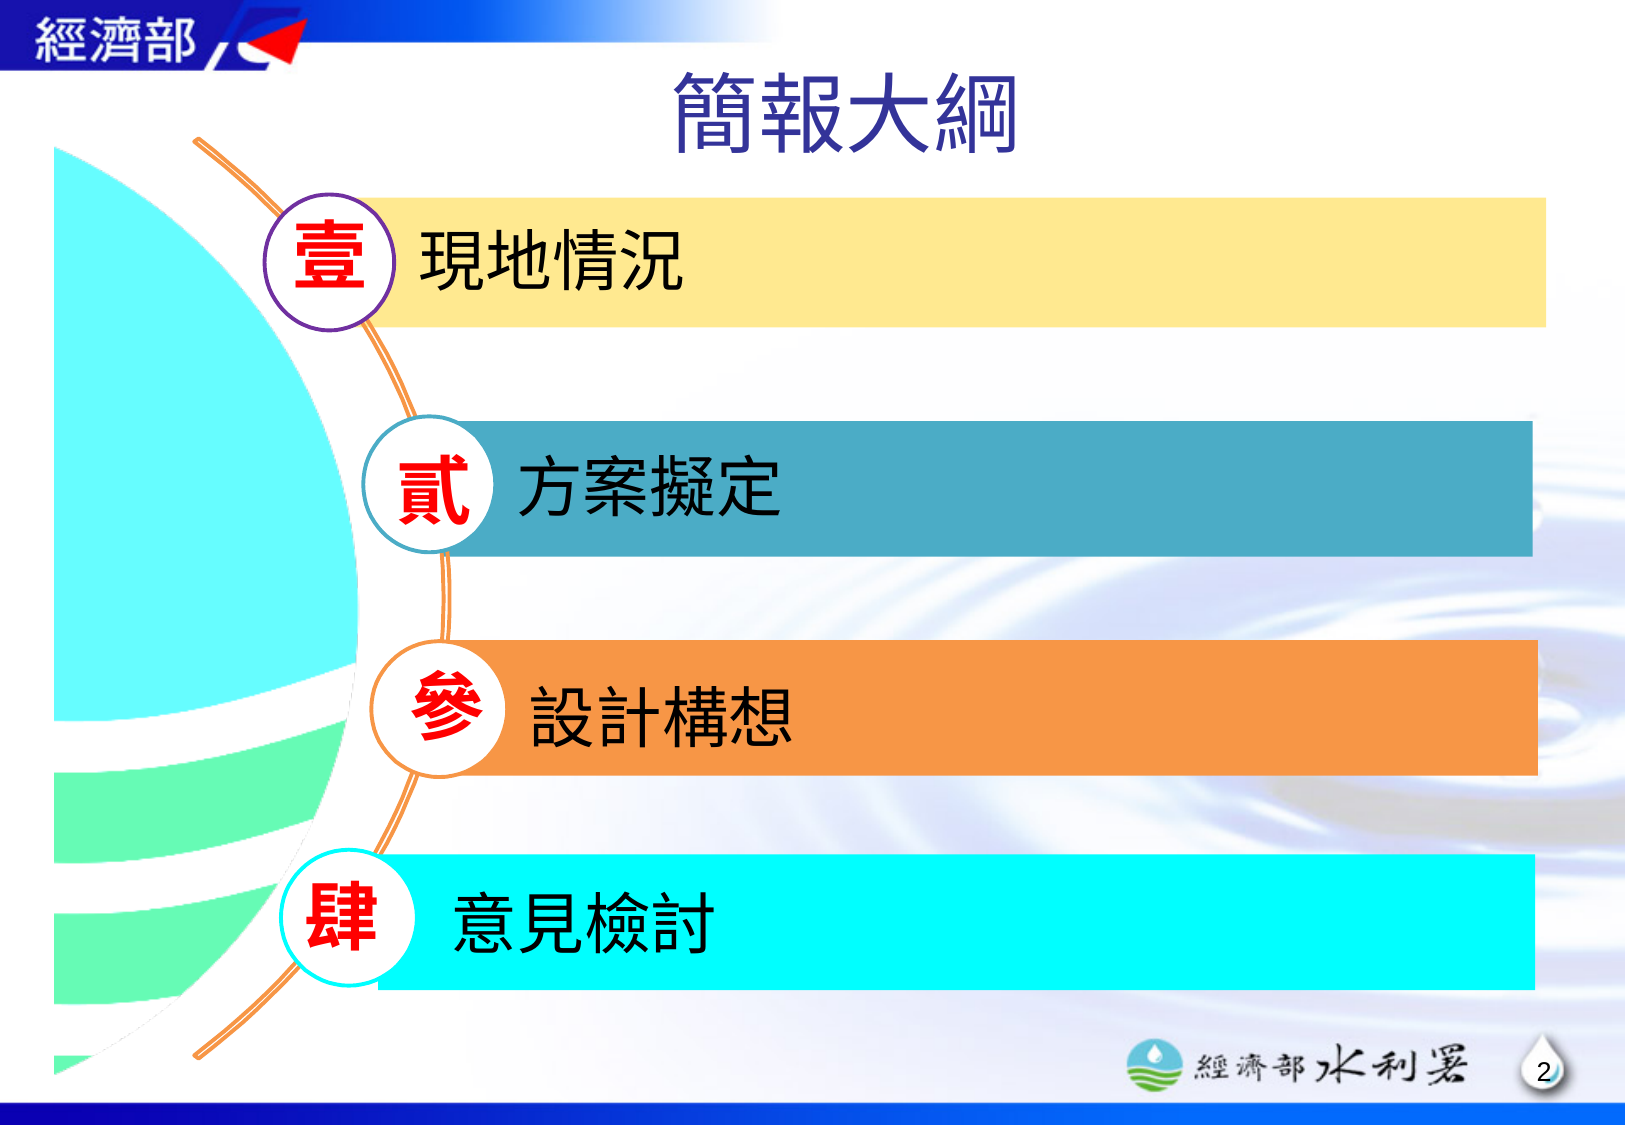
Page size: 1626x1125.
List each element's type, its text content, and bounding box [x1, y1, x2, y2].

text_box [408, 197, 1547, 328]
text_box 貳 [365, 436, 502, 541]
text_box 設計構想 [514, 668, 1481, 764]
text_box 壹 [261, 201, 398, 307]
text_box 參 [382, 652, 512, 757]
text_box [280, 307, 379, 331]
text_box 意見檢討 [436, 874, 1362, 969]
text_box [302, 849, 1536, 991]
text_box [382, 416, 1533, 557]
text_box [371, 672, 382, 746]
text_box 肆 [282, 861, 402, 967]
title 簡報大綱 [408, 31, 1404, 172]
text_box [301, 194, 358, 201]
picture [0, 0, 1625, 1125]
text_box 現地情況 [403, 211, 925, 307]
text_box [391, 640, 1538, 778]
text_box 方案擬定 [501, 437, 1436, 533]
